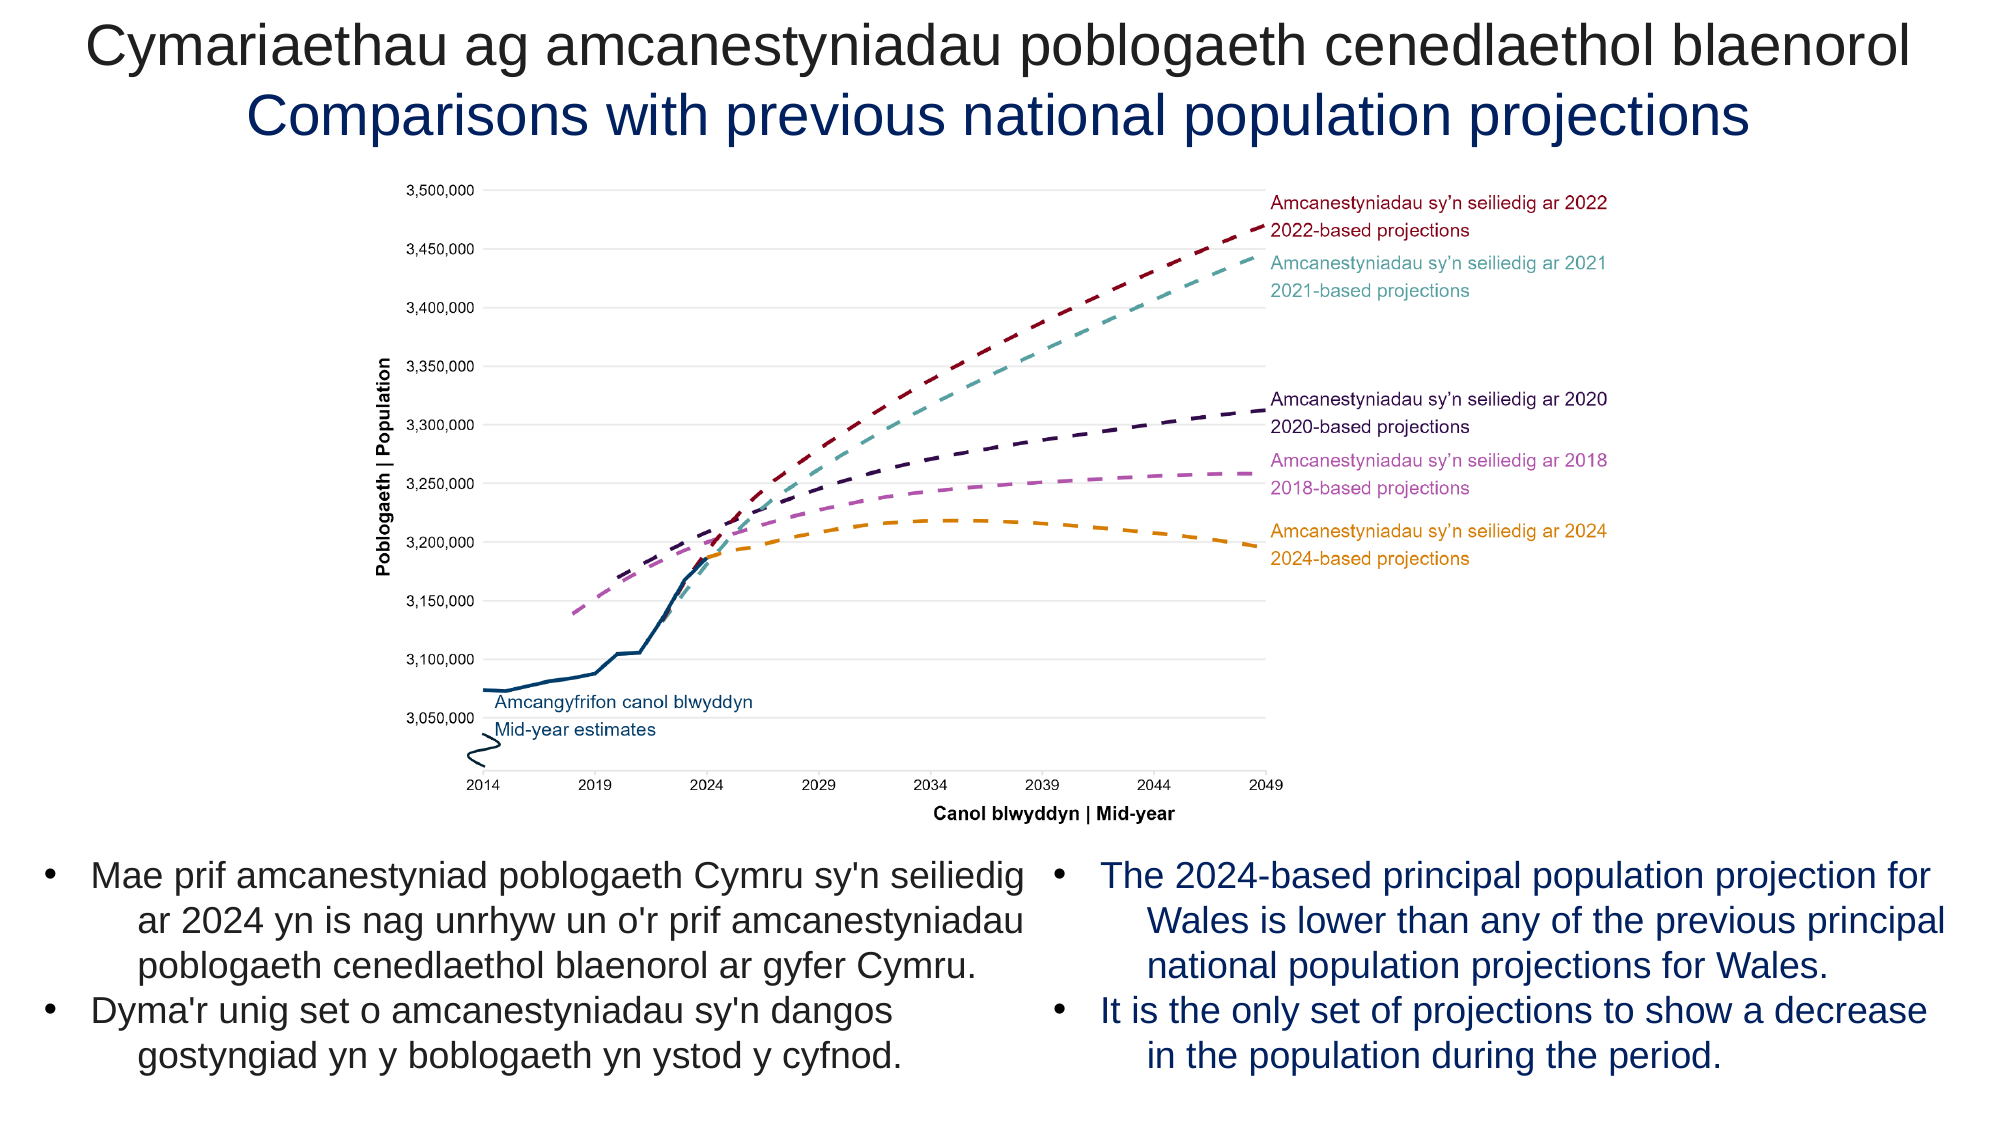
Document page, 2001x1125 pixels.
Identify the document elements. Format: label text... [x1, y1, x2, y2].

picture [366, 157, 1634, 833]
text_box The 2024-based principal population projection for Wales is lower than any of the previous principal national population projections for Wales. It is the only set of projections to show a decrease in the population during the period. [1071, 843, 1972, 1086]
text_box Mae prif amcanestyniad poblogaeth Cymru sy'n seiliedig ar 2024 yn is nag unrhyw un o'r prif amcanestyniadau poblogaeth cenedlaethol blaenorol ar gyfer Cymru. Dyma'r unig set o amcanestyniadau sy'n dangos gostyngiad yn y boblogaeth yn ystod y cyfnod. [28, 843, 1071, 1086]
text_box Cymariaethau ag amcanestyniadau poblogaeth cenedlaethol blaenorol Comparisons with previous national population projections [19, 0, 1981, 157]
